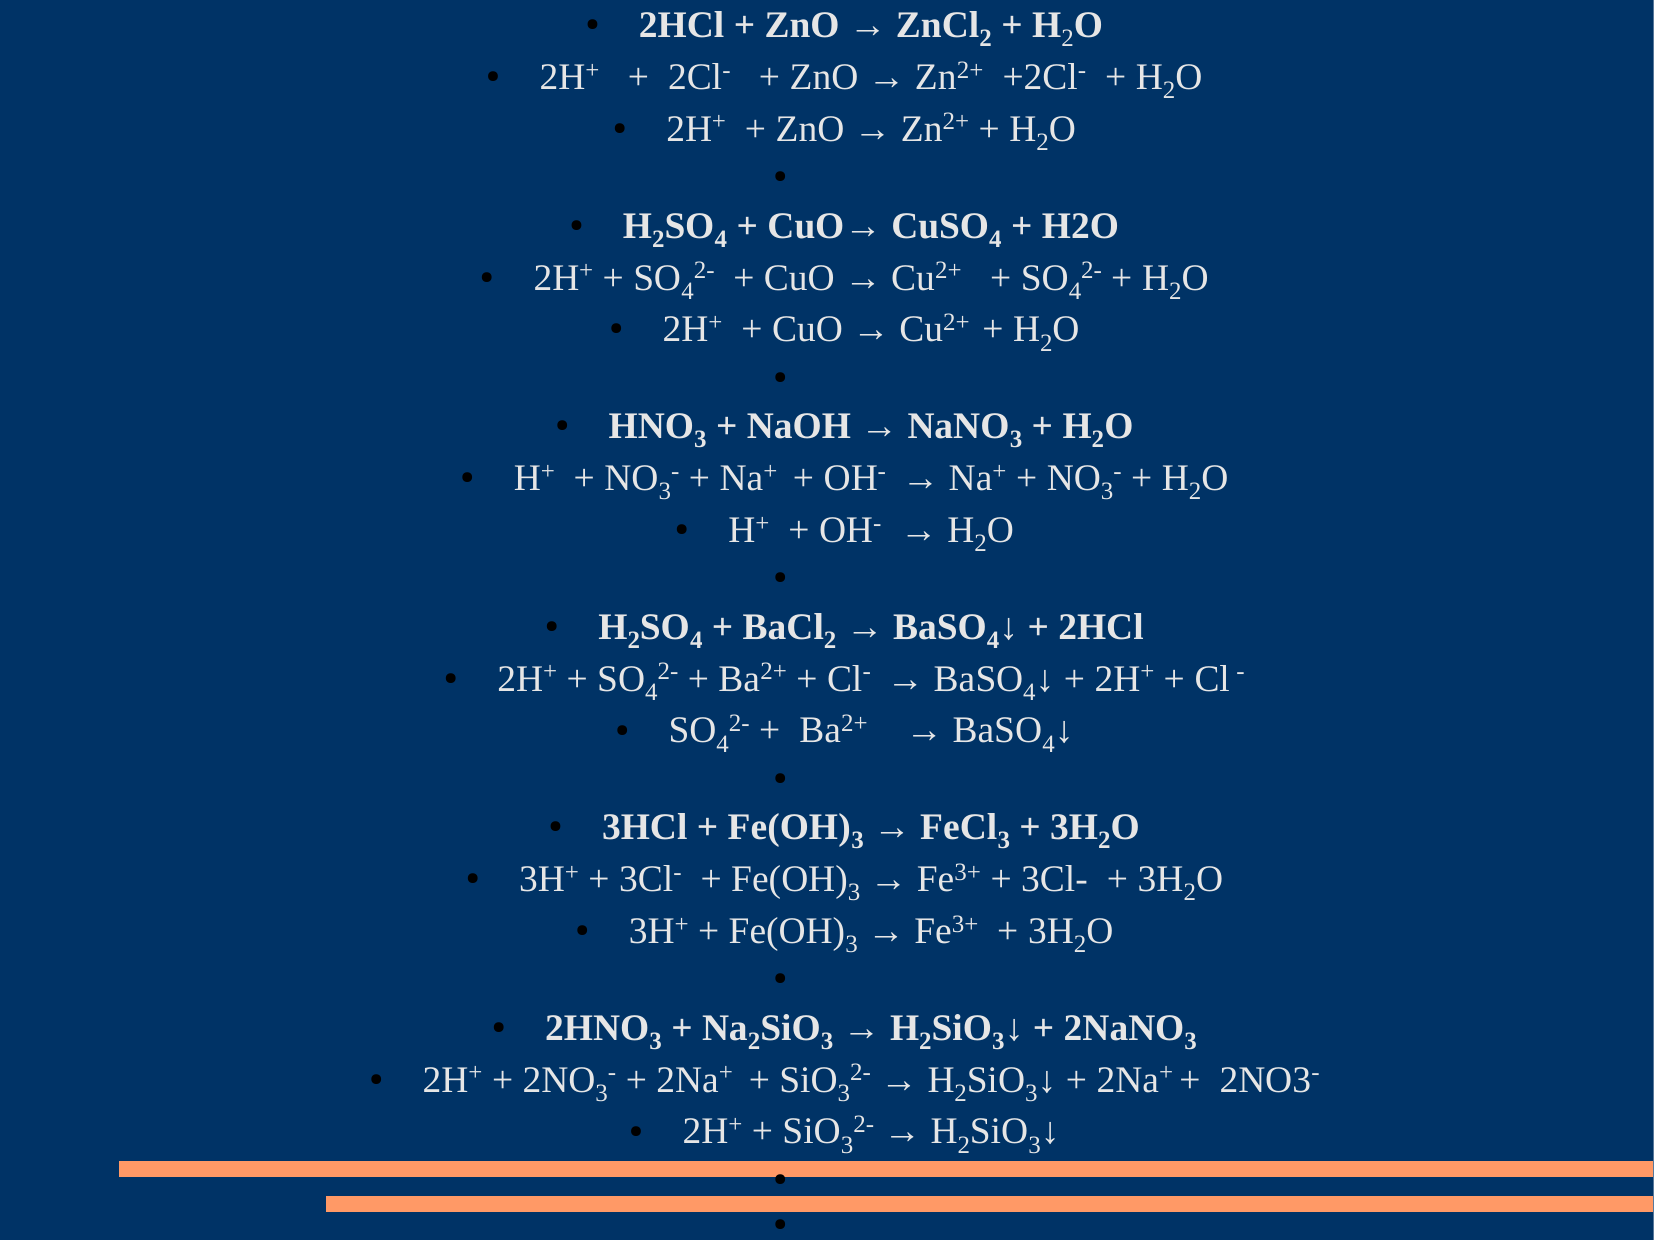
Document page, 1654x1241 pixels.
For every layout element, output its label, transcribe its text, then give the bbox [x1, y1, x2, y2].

subtitle 2HCl + ZnO → ZnCl2 + H2O 2H+ + 2Cl- + ZnO → Zn2+ +2Cl- + H2O 2H+ + ZnO → Zn2+ + H2O H2SO4 + CuO→ CuSO4 + H2O 2H+ + SO42- + CuO → Cu2+ + SO42- + H2O 2H+ + CuO → Cu2+ + H2O HNO3 + NaOH → NaNO3 + H2O H+ + NO3- + Na+ + OH- → Na+ + NO3- + H2O H+ + OH- → H2O H2SO4 + BaCl2 → BaSO4↓ + 2HCl 2H+ + SO42- + Ba2+ + Cl- → BaSO4↓ + 2H+ + Cl - SO42- + Ba2+ → BaSO4↓ 3HCl + Fe(OH)3 → FeCl3 + 3H2O 3H+ + 3Cl- + Fe(OH)3 → Fe3+ + 3Cl- + 3H2O 3H+ + Fe(OH)3 → Fe3+ + 3H2O 2HNO3 + Na2SiO3 → H2SiO3↓ + 2NaNO3 2H+ + 2NO3- + 2Na+ + SiO32- → H2SiO3↓ + 2Na+ + 2NO3- 2H+ + SiO32- → H2SiO3↓ [29, 0, 1625, 1152]
